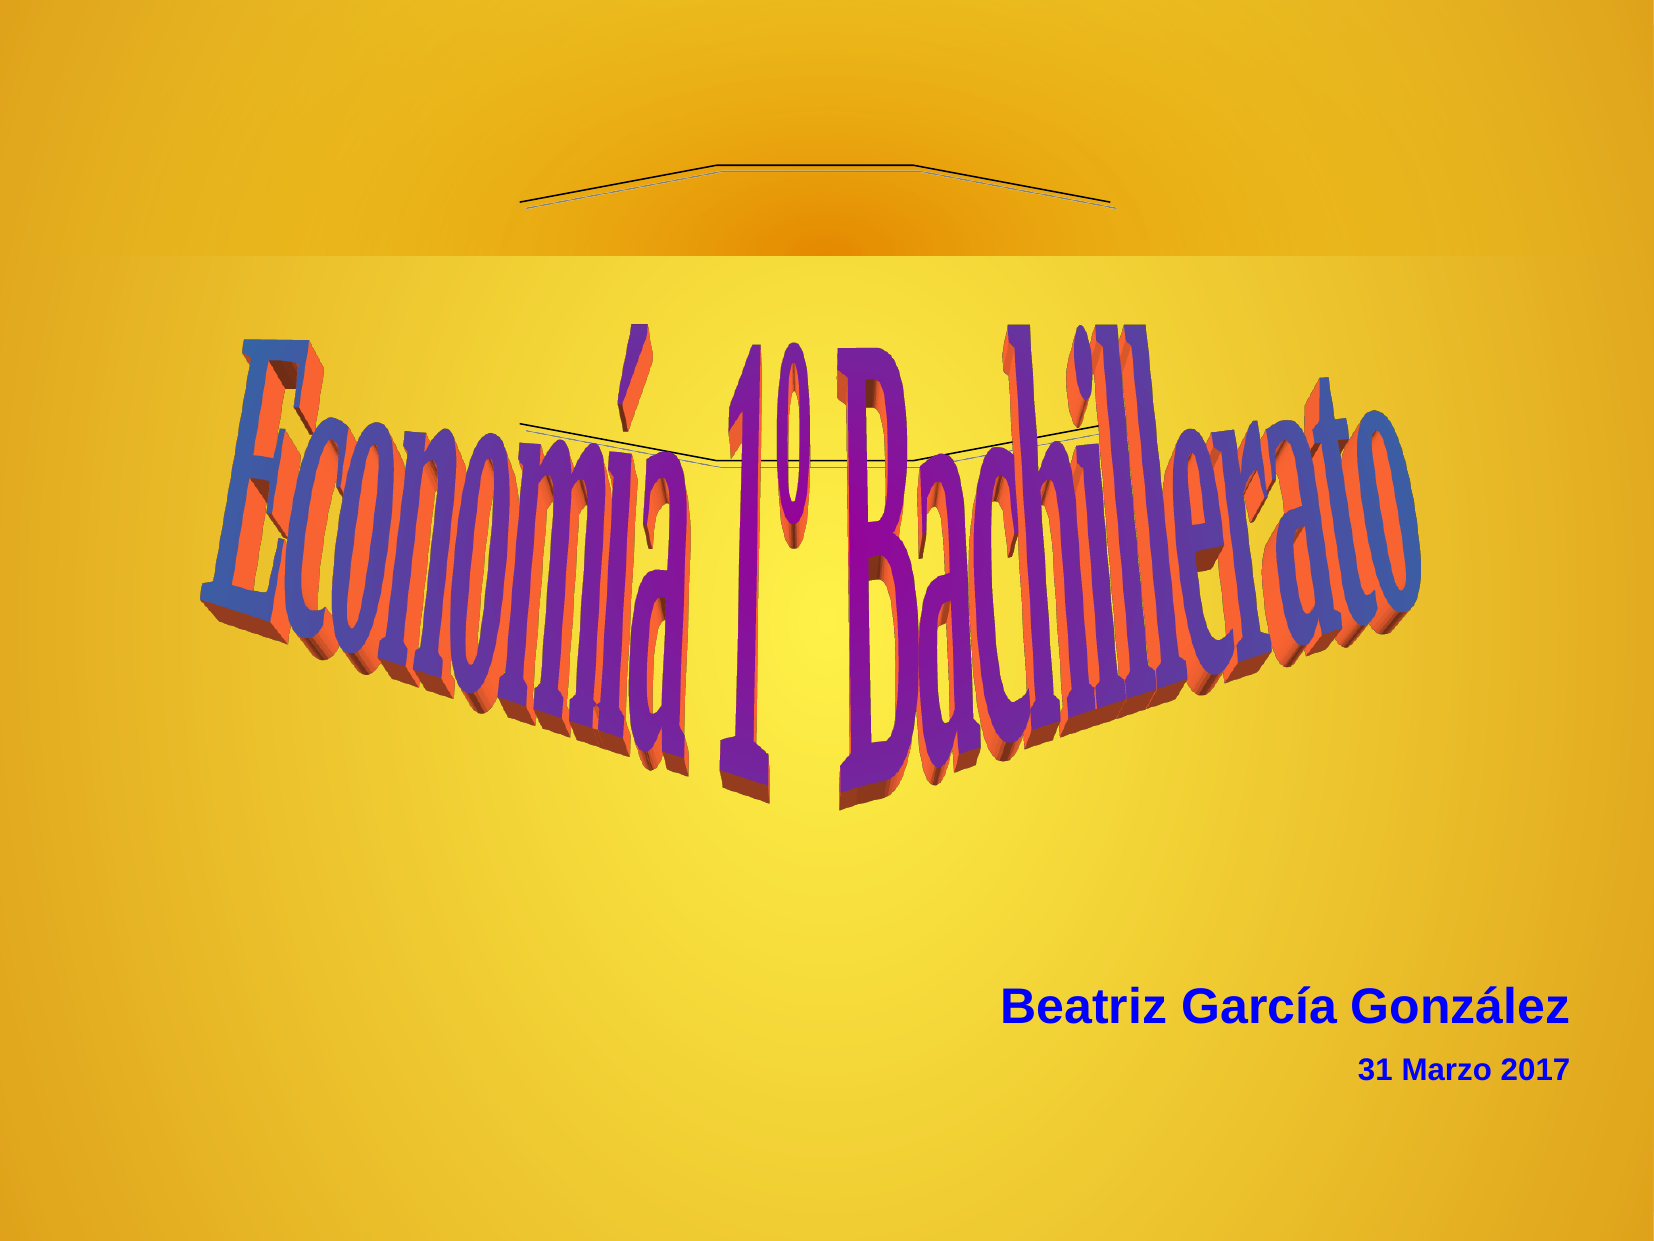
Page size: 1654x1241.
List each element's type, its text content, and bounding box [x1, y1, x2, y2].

subtitle Beatriz García González 31 Marzo 2017 [94, 94, 1571, 1170]
